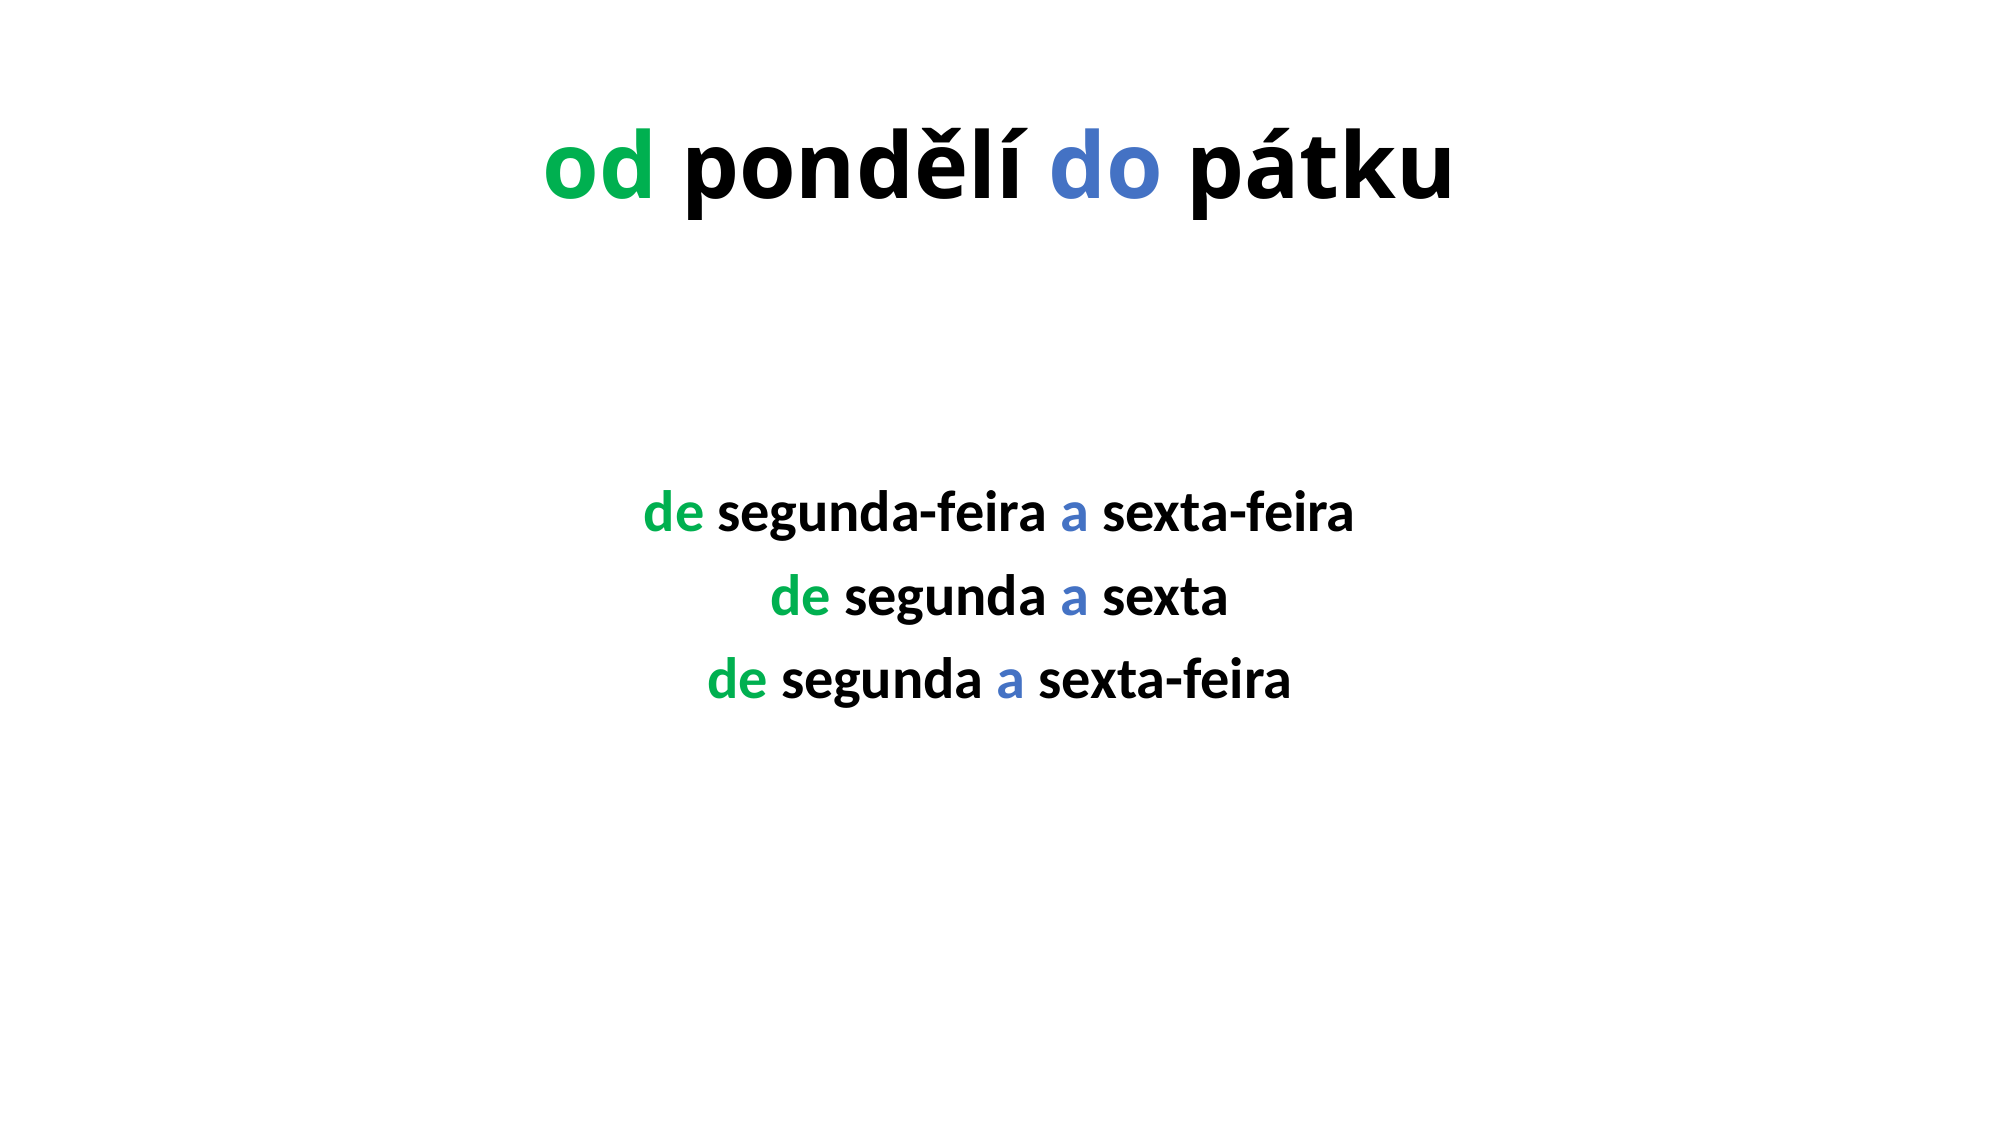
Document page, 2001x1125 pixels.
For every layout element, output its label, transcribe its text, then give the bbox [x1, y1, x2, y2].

list de segunda-feira a sexta-feira de segunda a sexta de segunda a sexta-feira [137, 299, 1863, 1014]
title od pondělí do pátku [137, 59, 1863, 278]
